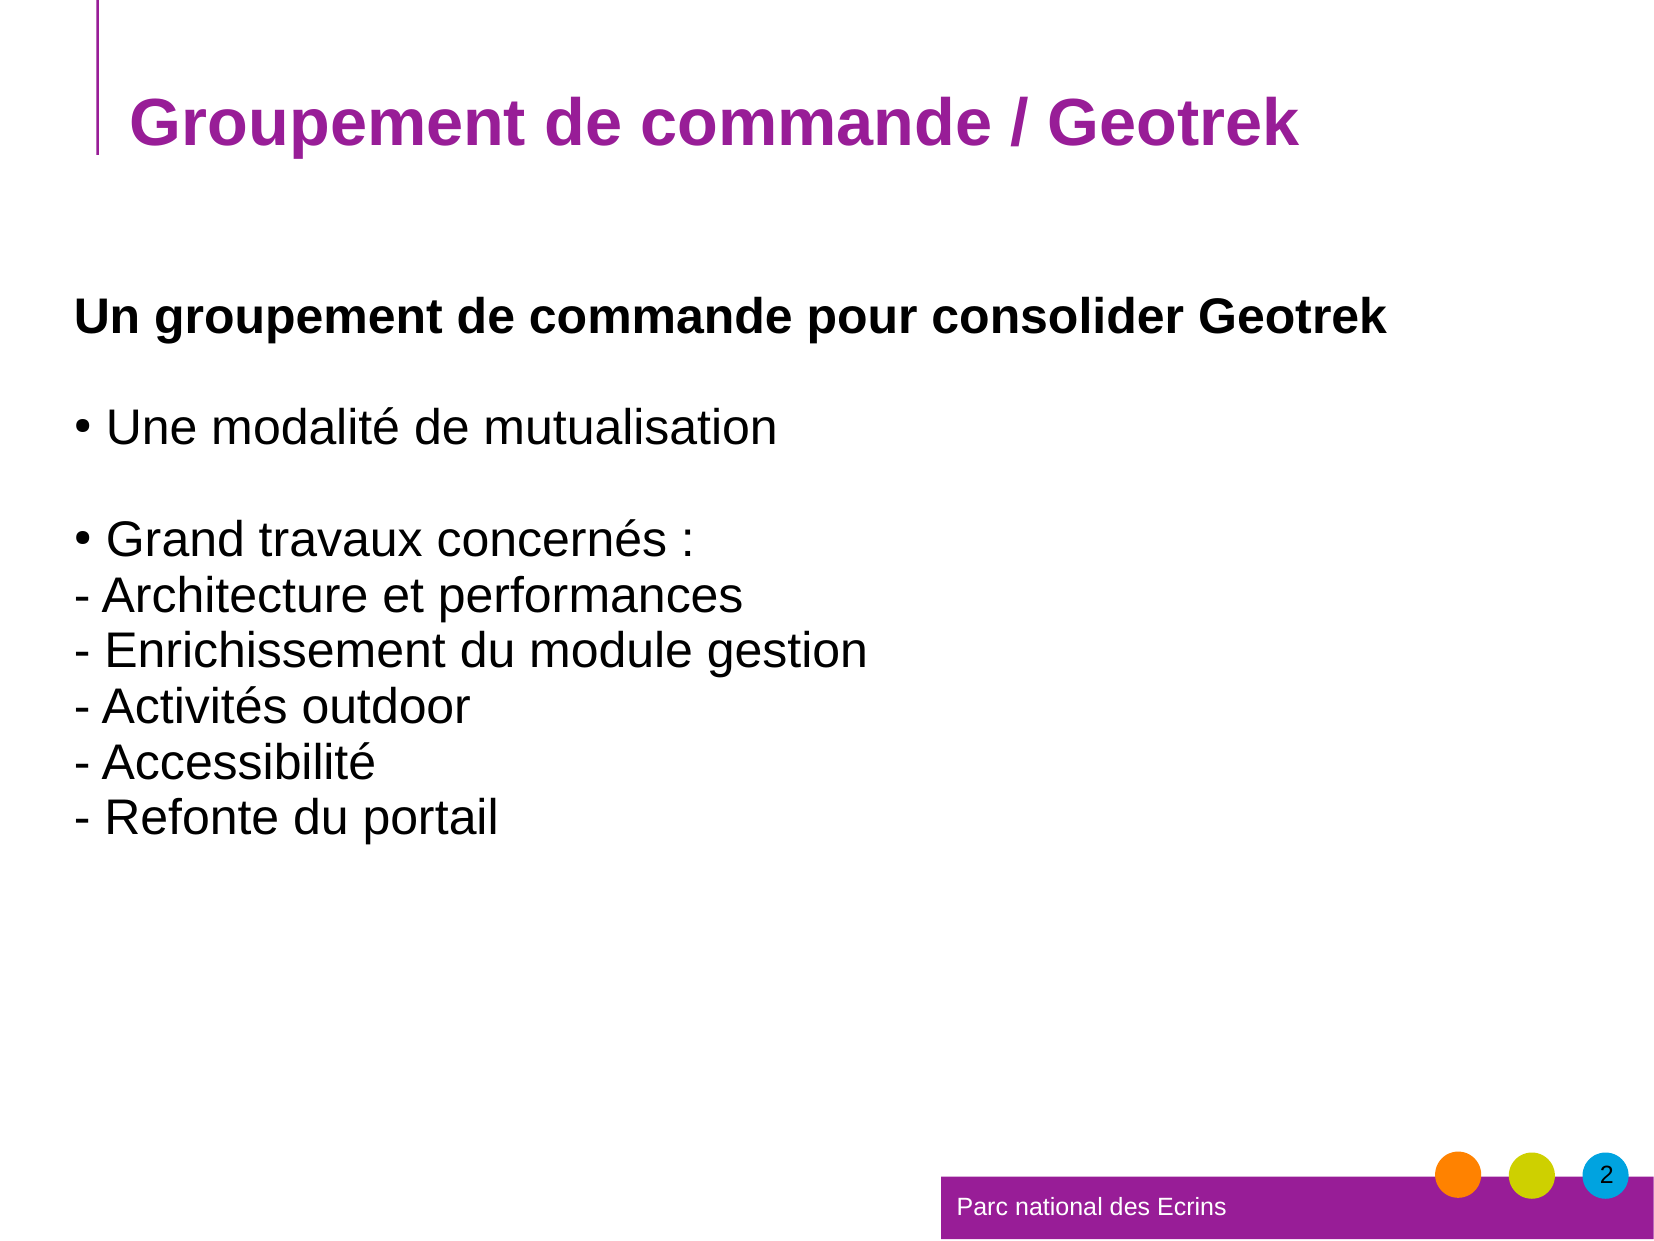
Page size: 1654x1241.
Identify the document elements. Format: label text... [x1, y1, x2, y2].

title Groupement de commande / Geotrek [129, 11, 1619, 160]
text_box Un groupement de commande pour consolider Geotrek Une modalité de mutualisation Grand travaux concernés : - Architecture et performances - Enrichissement du module gestion - Activités outdoor - Accessibilité - Refonte du portail [59, 280, 1542, 853]
